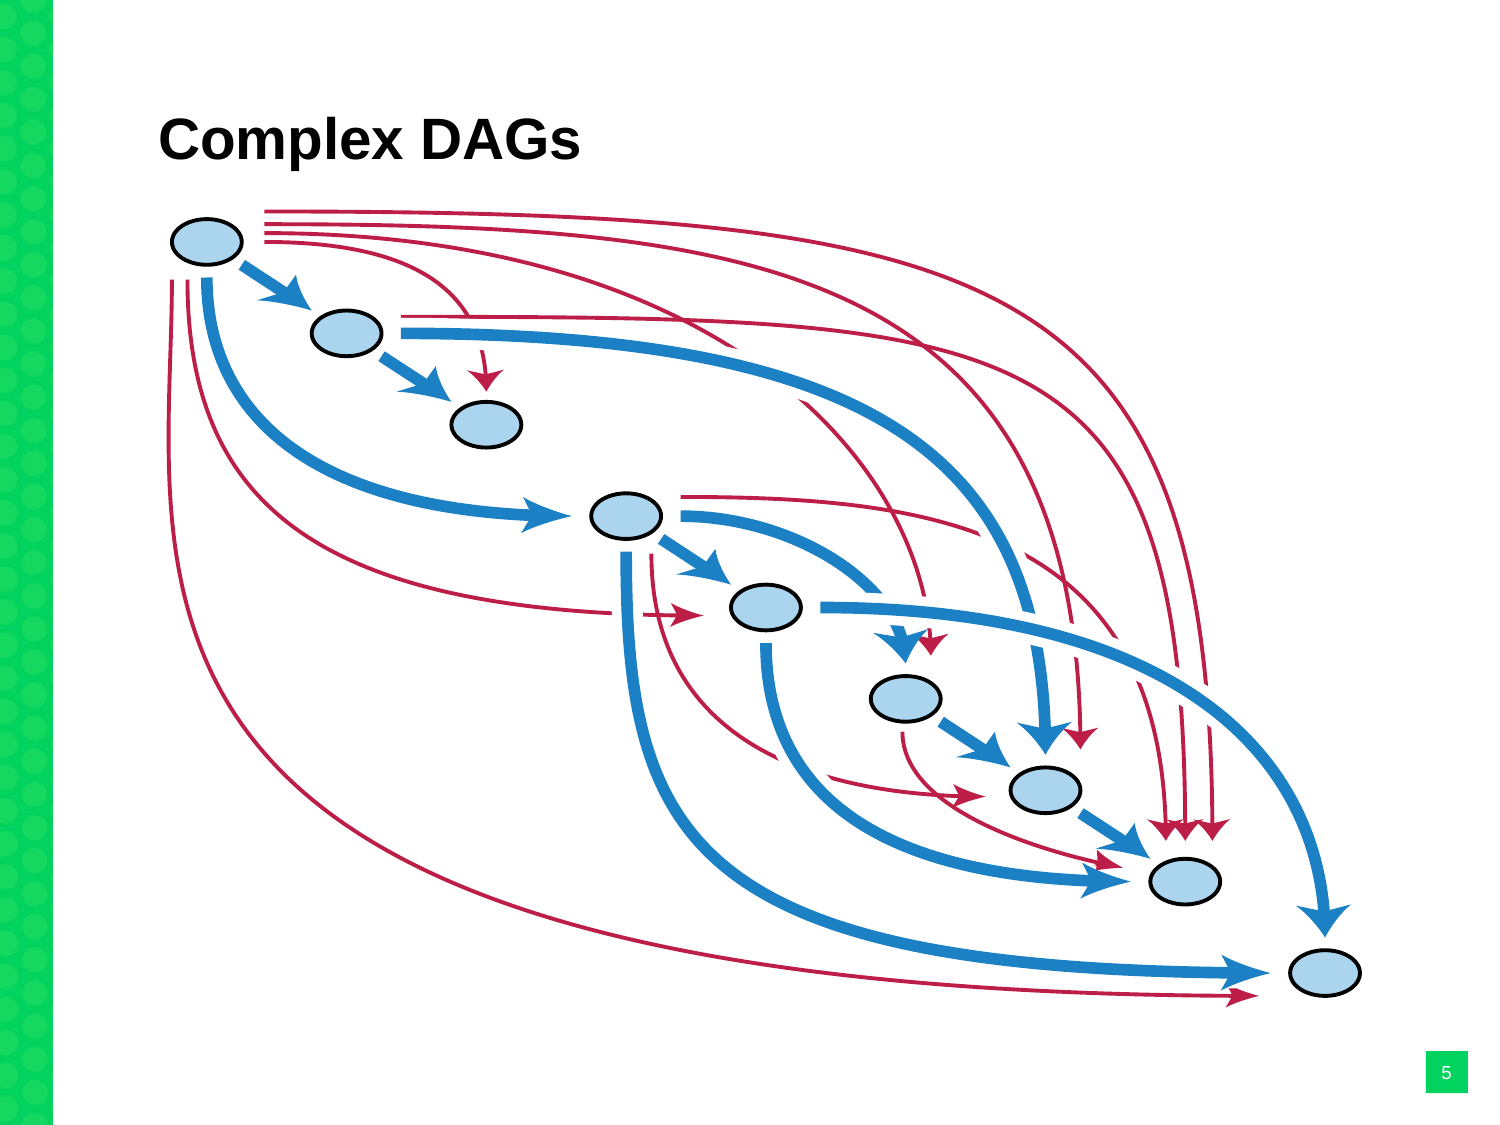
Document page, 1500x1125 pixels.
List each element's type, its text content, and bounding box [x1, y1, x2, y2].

text_box <number> [1425, 1051, 1468, 1094]
picture [0, 0, 53, 1125]
picture [135, 195, 1397, 1021]
title Complex DAGs [143, 94, 1397, 180]
